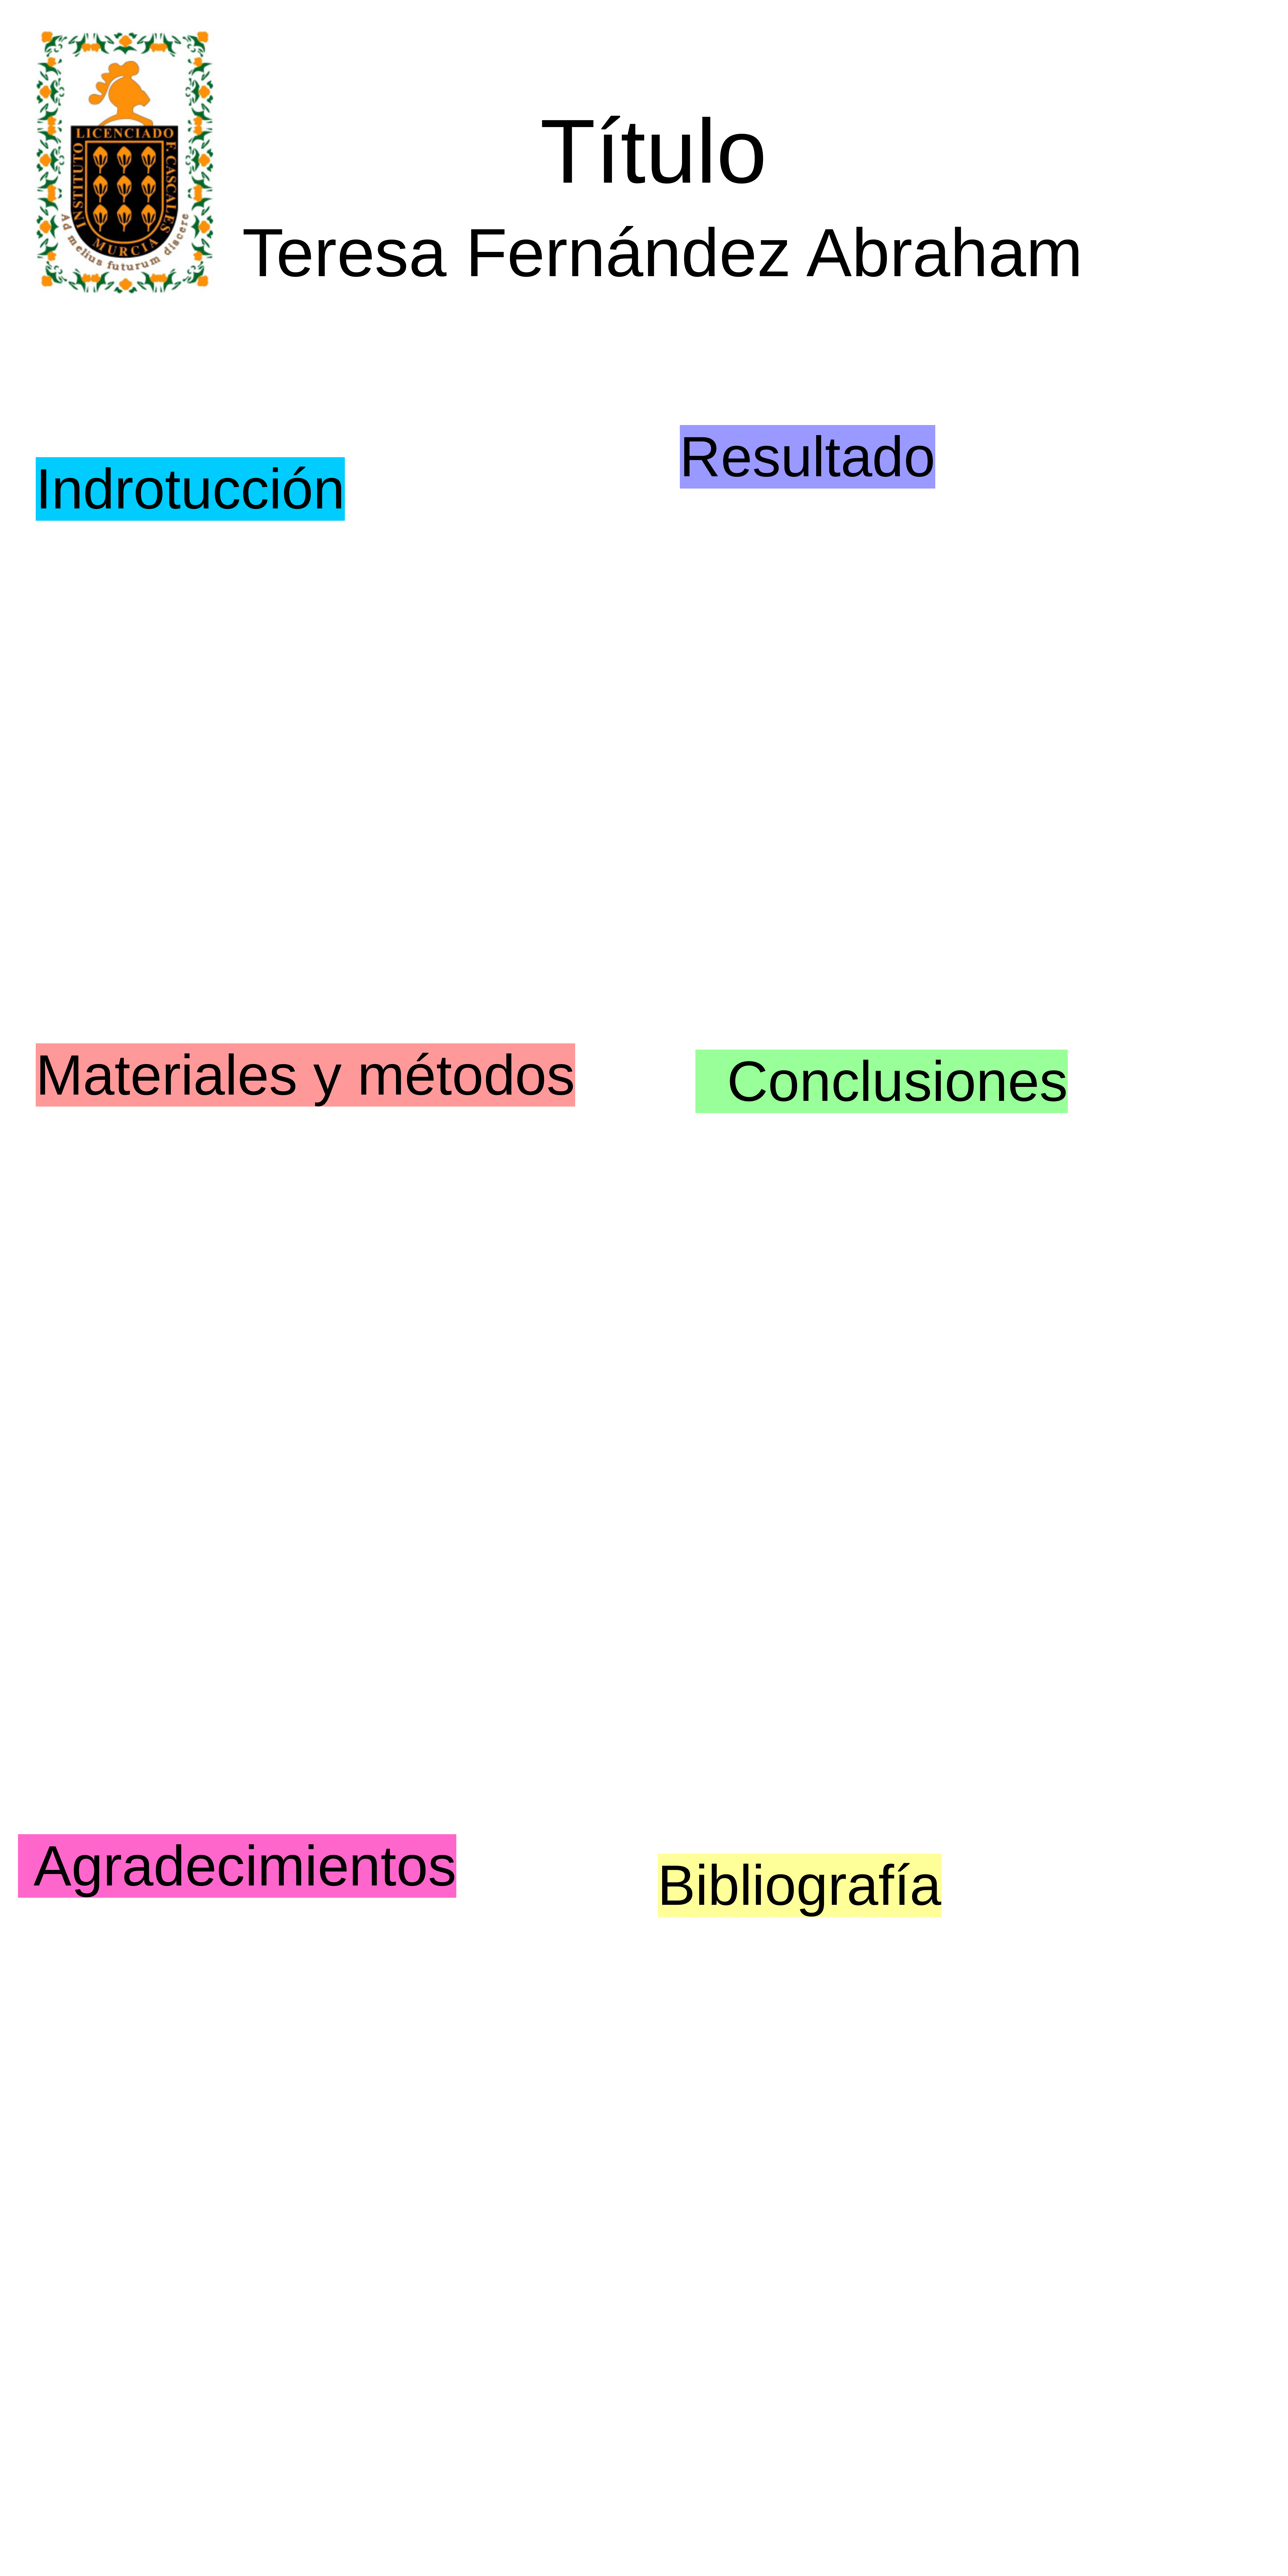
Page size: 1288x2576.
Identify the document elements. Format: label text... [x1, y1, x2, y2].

list Resultado [654, 425, 1288, 1050]
text_box Agradecimientos [14, 1832, 699, 2099]
title Título [32, 0, 1288, 390]
list Materiales y métodos [11, 1043, 654, 2296]
list Indrotucción [11, 457, 654, 1188]
text_box Teresa Fernández Abraham [238, 212, 1220, 445]
picture [35, 29, 216, 296]
text_box Bibliografía [653, 1851, 1288, 2576]
list Conclusiones [654, 1050, 1288, 1452]
